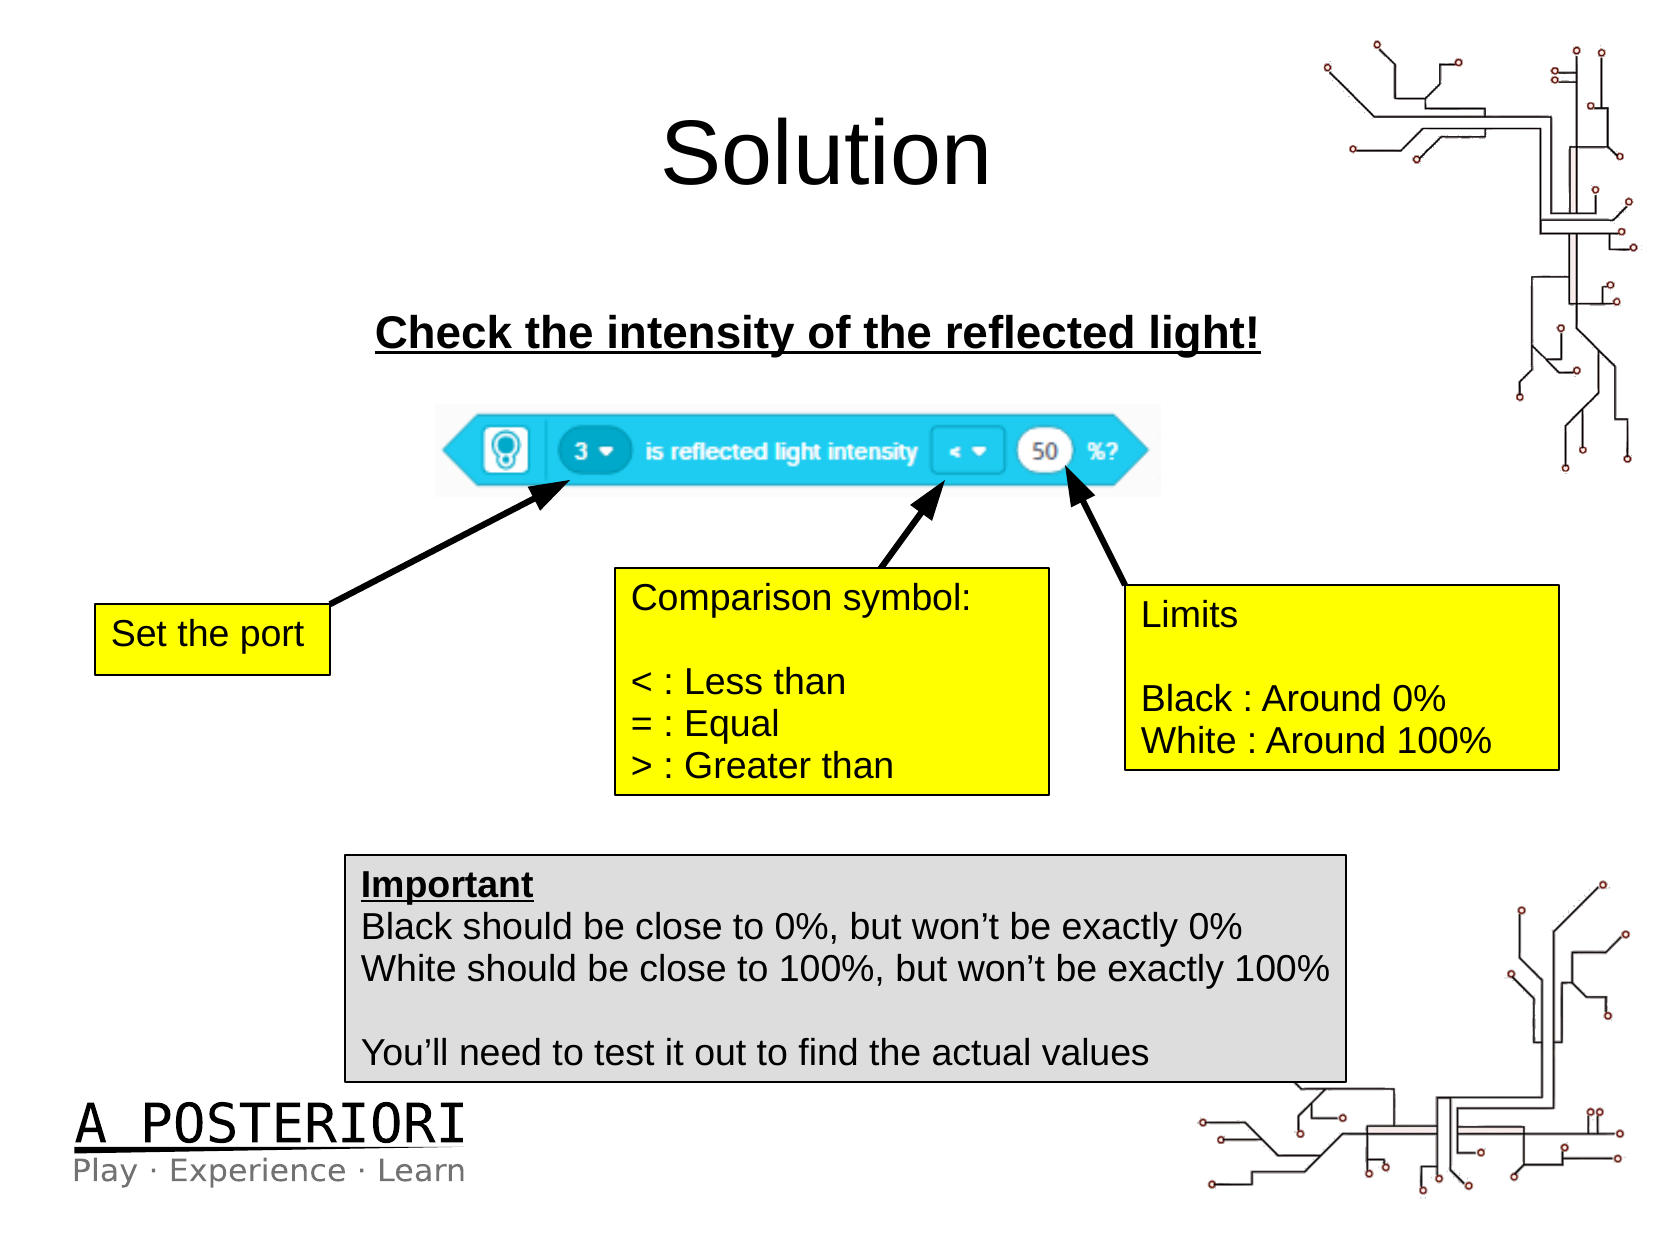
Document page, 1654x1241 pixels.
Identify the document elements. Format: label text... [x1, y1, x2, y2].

text_box Check the intensity of the reflected light! [360, 300, 1366, 389]
text_box Comparison symbol: < : Less than = : Equal > : Greater than [615, 568, 1050, 796]
title Solution [82, 49, 1571, 257]
text_box Limits Black : Around 0% White : Around 100% [1125, 585, 1560, 770]
picture [435, 404, 1161, 497]
text_box Important Black should be close to 0%, but won’t be exactly 0% White should be close to 100%, but won’t be exactly 100% You’ll need to test it out to find the actual values [345, 855, 1347, 1082]
picture [1177, 863, 1635, 1200]
text_box Set the port [95, 604, 331, 676]
picture [1305, 35, 1643, 495]
